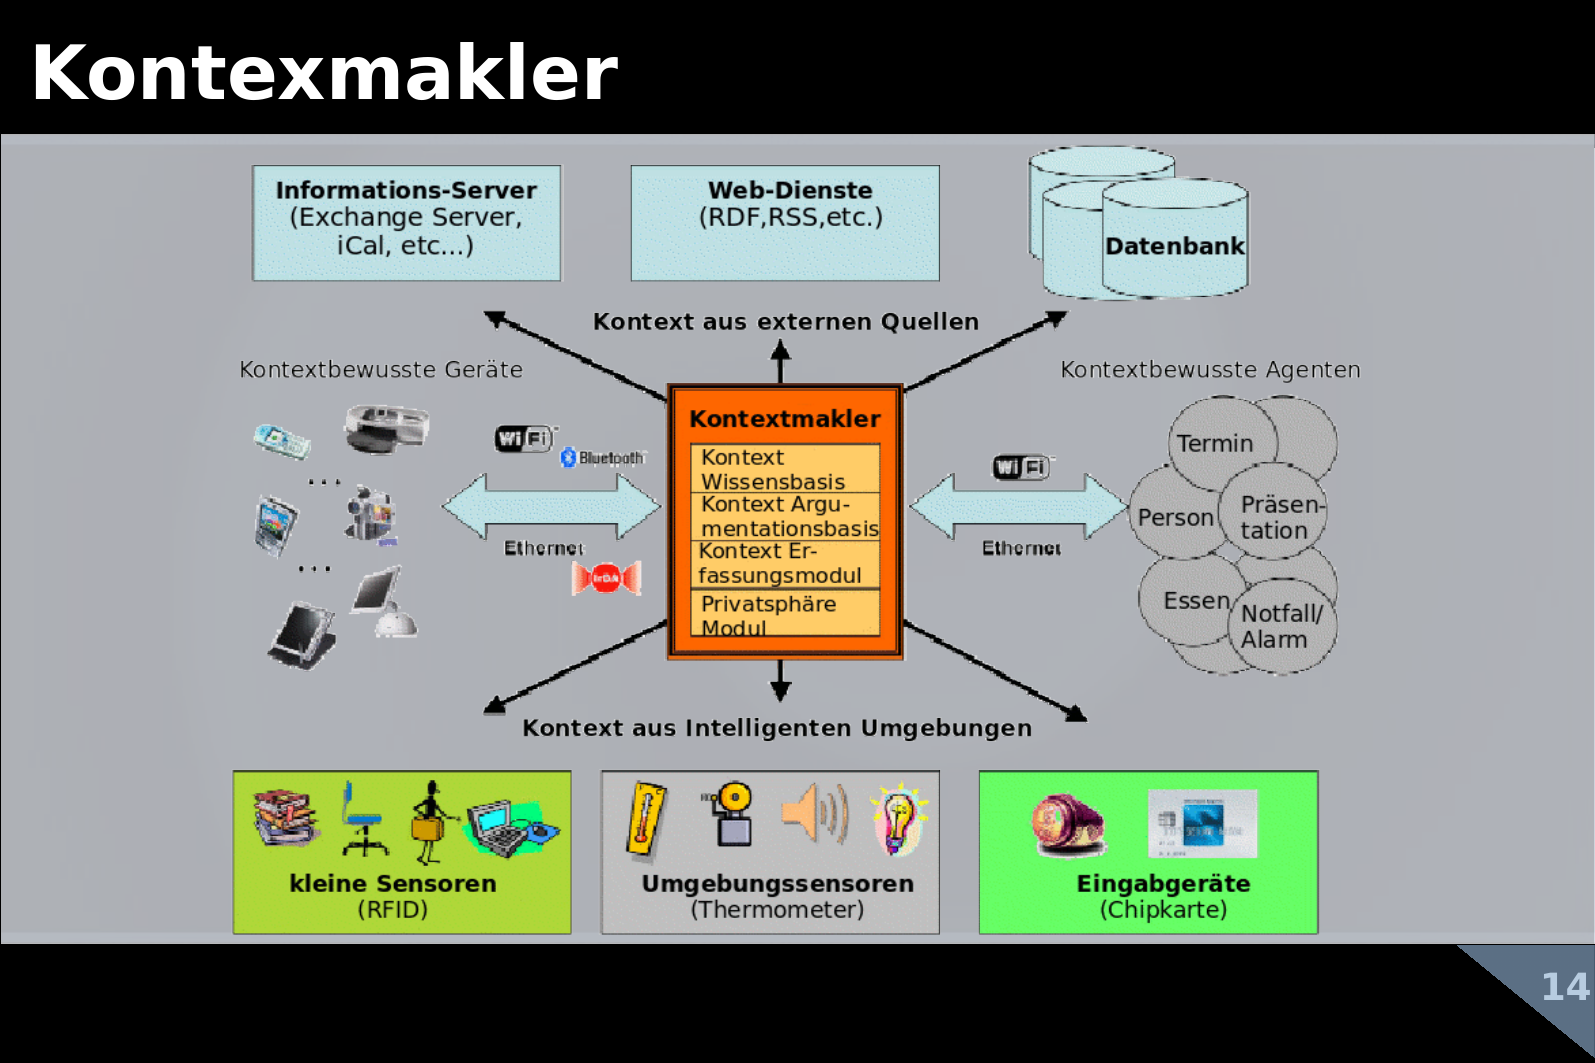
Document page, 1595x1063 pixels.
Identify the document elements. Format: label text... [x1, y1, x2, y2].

title Kontexmakler [29, 30, 1465, 118]
picture [205, 139, 1396, 953]
